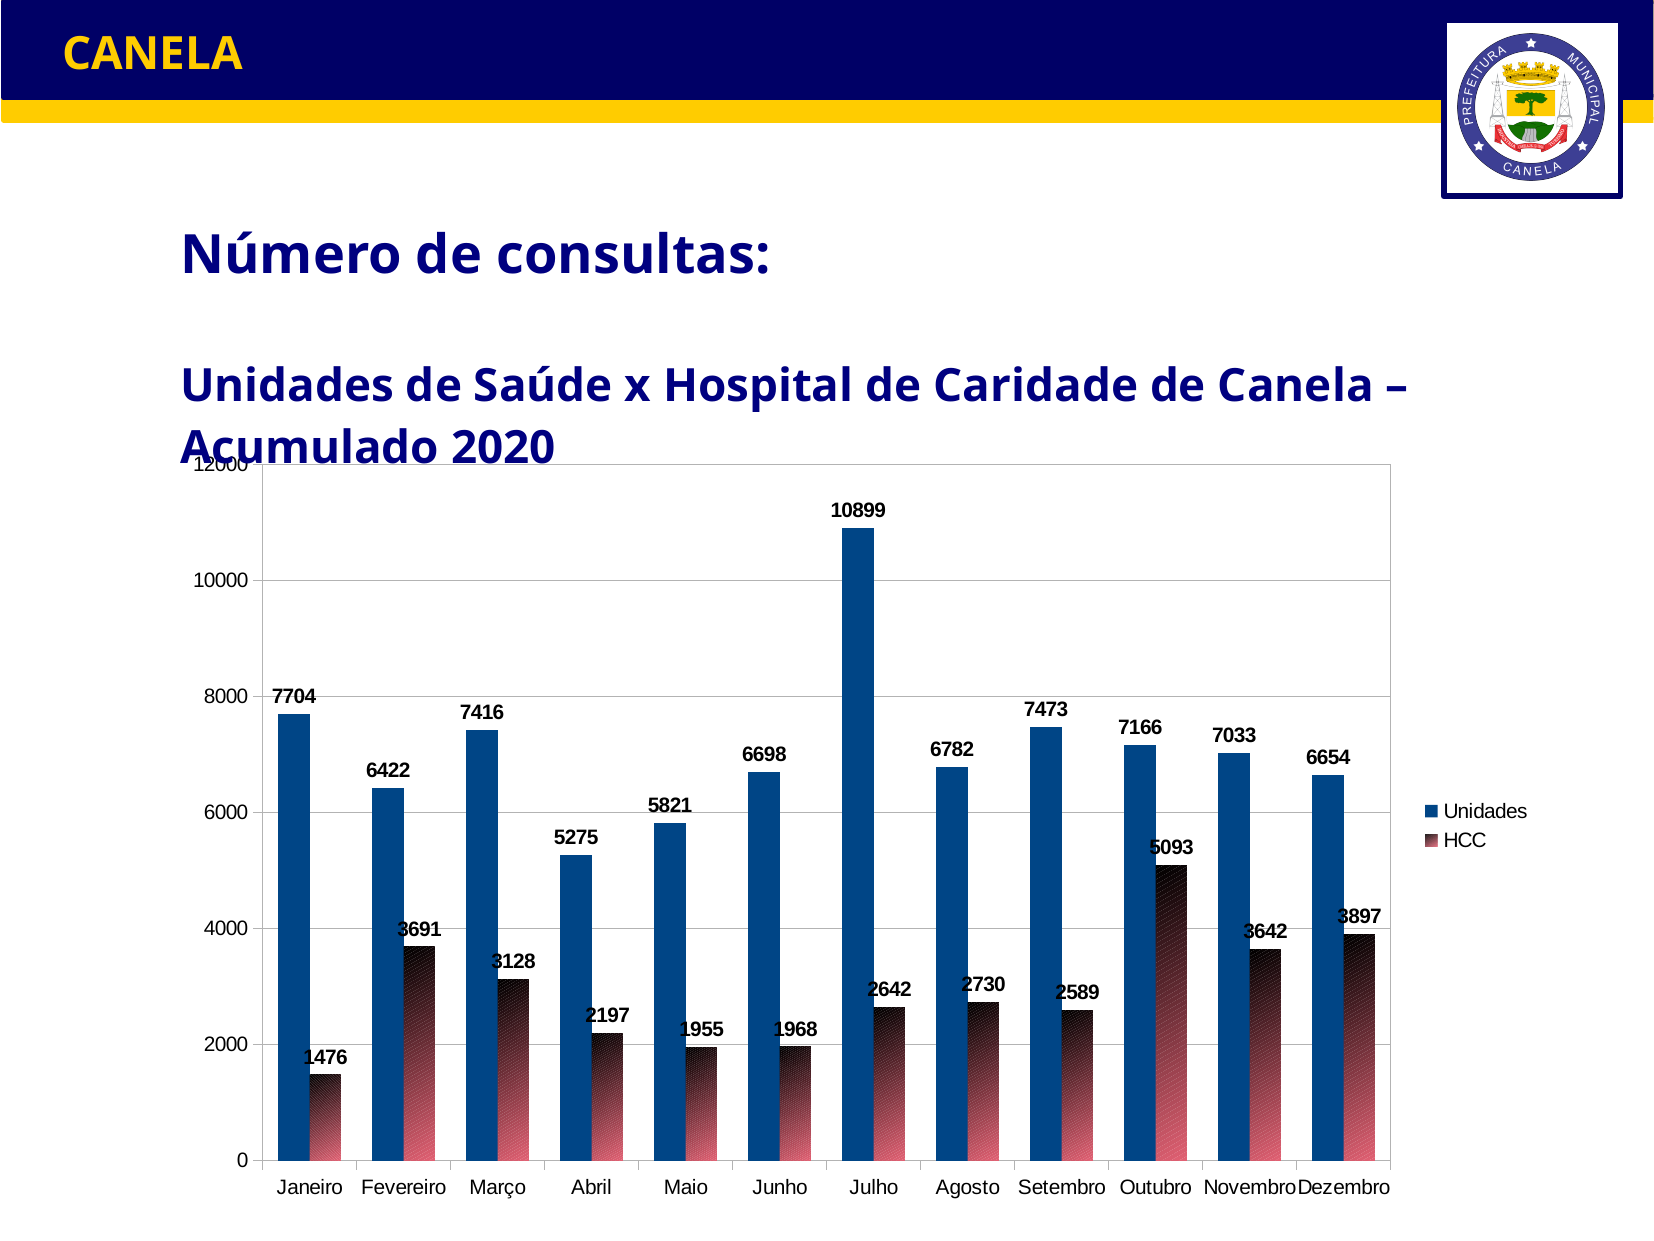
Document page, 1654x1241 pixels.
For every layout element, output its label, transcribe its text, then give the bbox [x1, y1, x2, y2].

text_box CANELA [47, 13, 853, 93]
text_box Número de consultas: Unidades de Saúde x Hospital de Caridade de Canela – Acumulado 2020 [165, 208, 1441, 438]
text_box [3, 0, 1654, 197]
picture [1457, 33, 1605, 181]
chart [486, 438, 495, 458]
chart [363, 451, 371, 458]
chart [320, 438, 330, 458]
chart [390, 443, 400, 458]
chart [245, 438, 255, 458]
chart [165, 437, 1548, 1215]
chart [419, 443, 429, 458]
chart [538, 438, 547, 458]
chart [192, 438, 200, 449]
